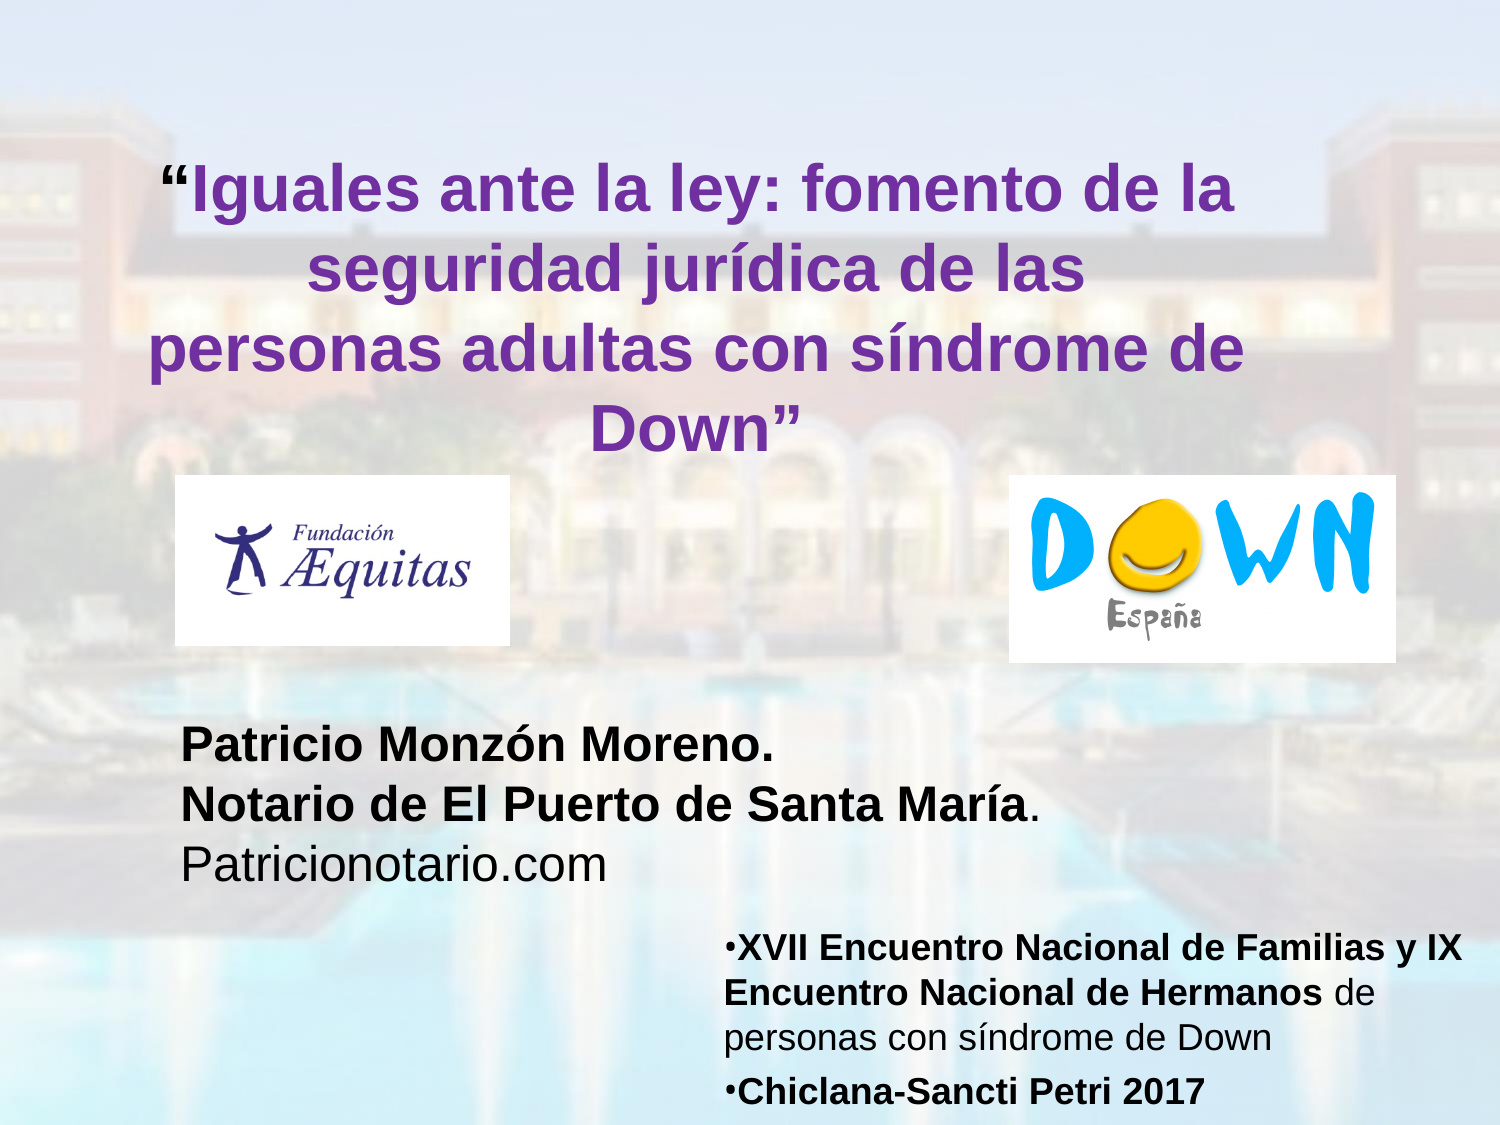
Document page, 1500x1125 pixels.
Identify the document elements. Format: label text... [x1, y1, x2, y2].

text_box XVII Encuentro Nacional de Familias y IX Encuentro Nacional de Hermanos de personas con síndrome de Down Chiclana-Sancti Petri 2017 [708, 915, 1500, 1122]
picture [175, 475, 510, 646]
text_box Patricio Monzón Moreno. Notario de El Puerto de Santa María. Patricionotario.com [165, 704, 1164, 902]
text_box “Iguales ante la ley: fomento de la seguridad jurídica de las personas adultas con síndrome de Down” [41, 137, 1352, 472]
picture [1009, 475, 1396, 663]
